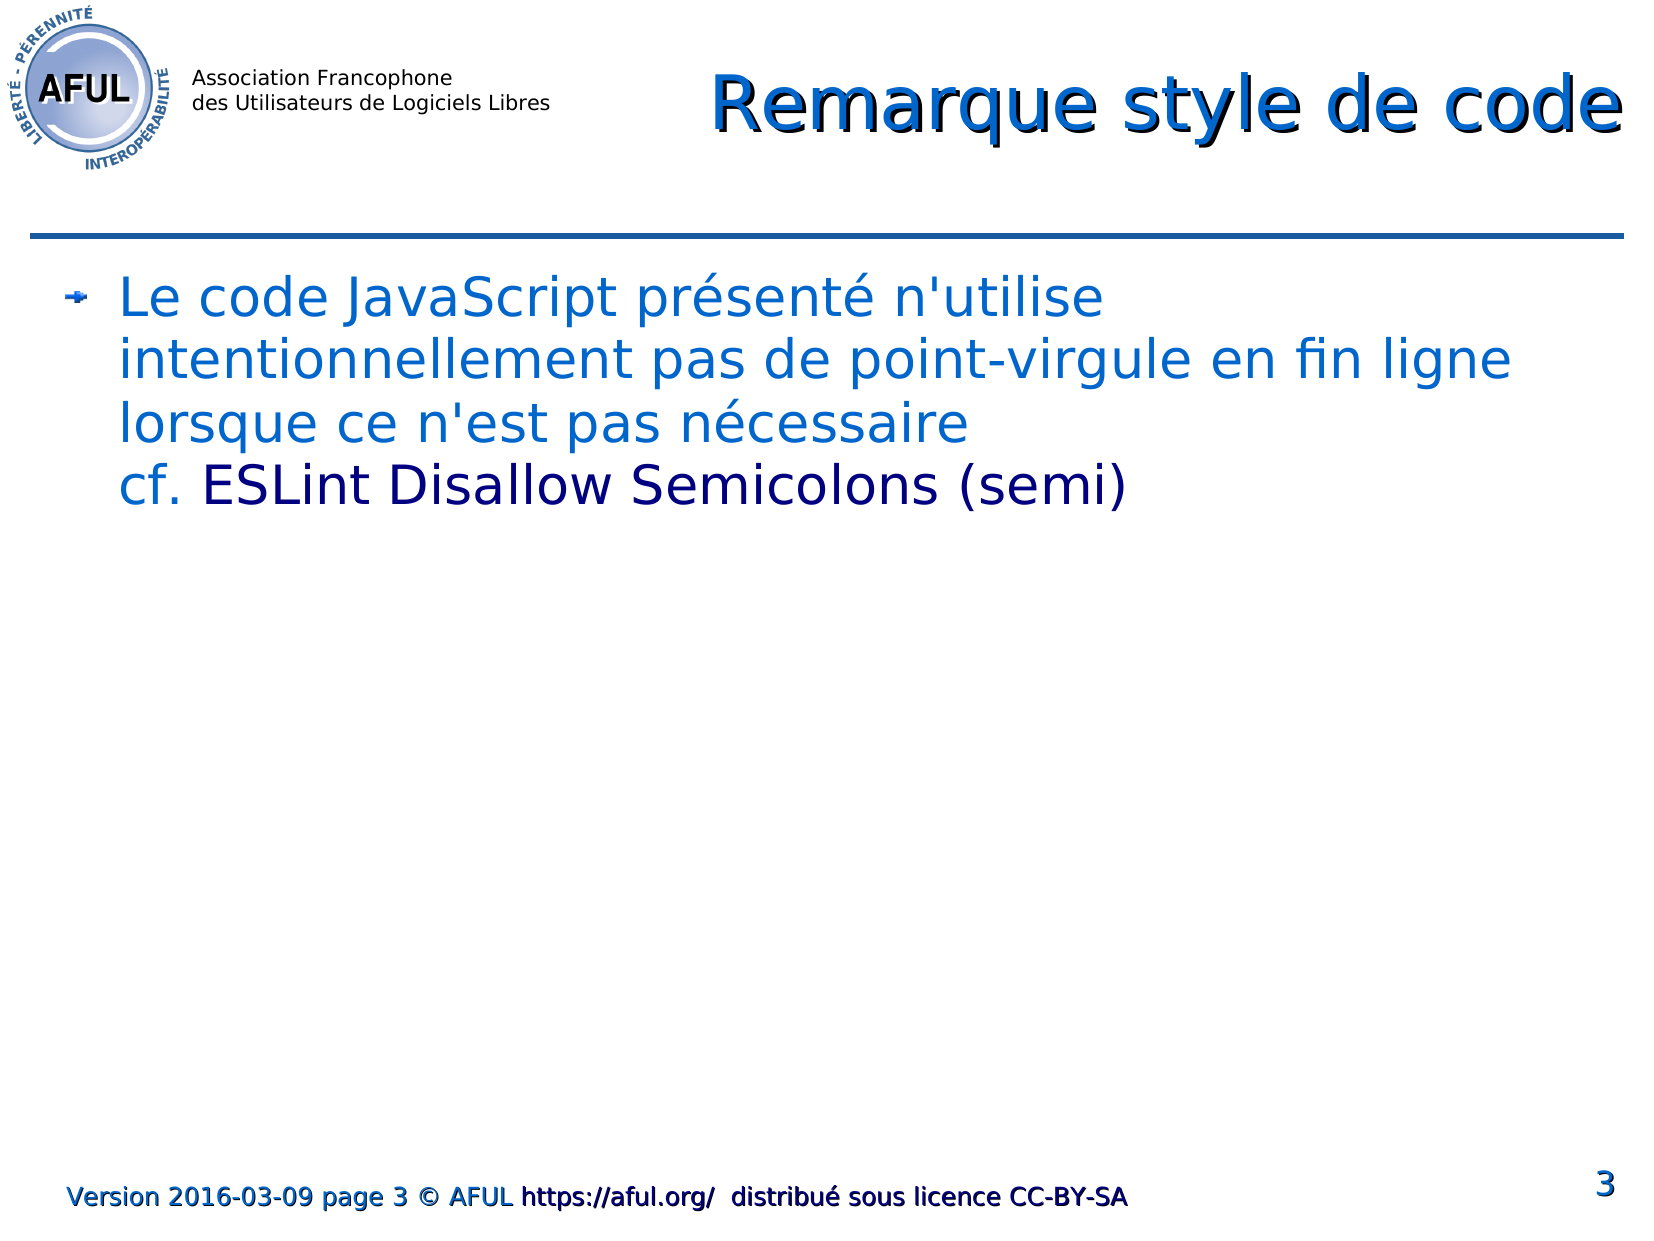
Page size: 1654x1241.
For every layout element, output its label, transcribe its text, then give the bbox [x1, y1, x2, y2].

picture [0, 0, 178, 178]
title Remarque style de code [501, 0, 1625, 207]
list Le code JavaScript présenté n'utilise intentionnellement pas de point-virgule en fin ligne lorsque ce n'est pas nécessaire cf. ESLint Disallow Semicolons (semi) [47, 265, 1595, 1211]
